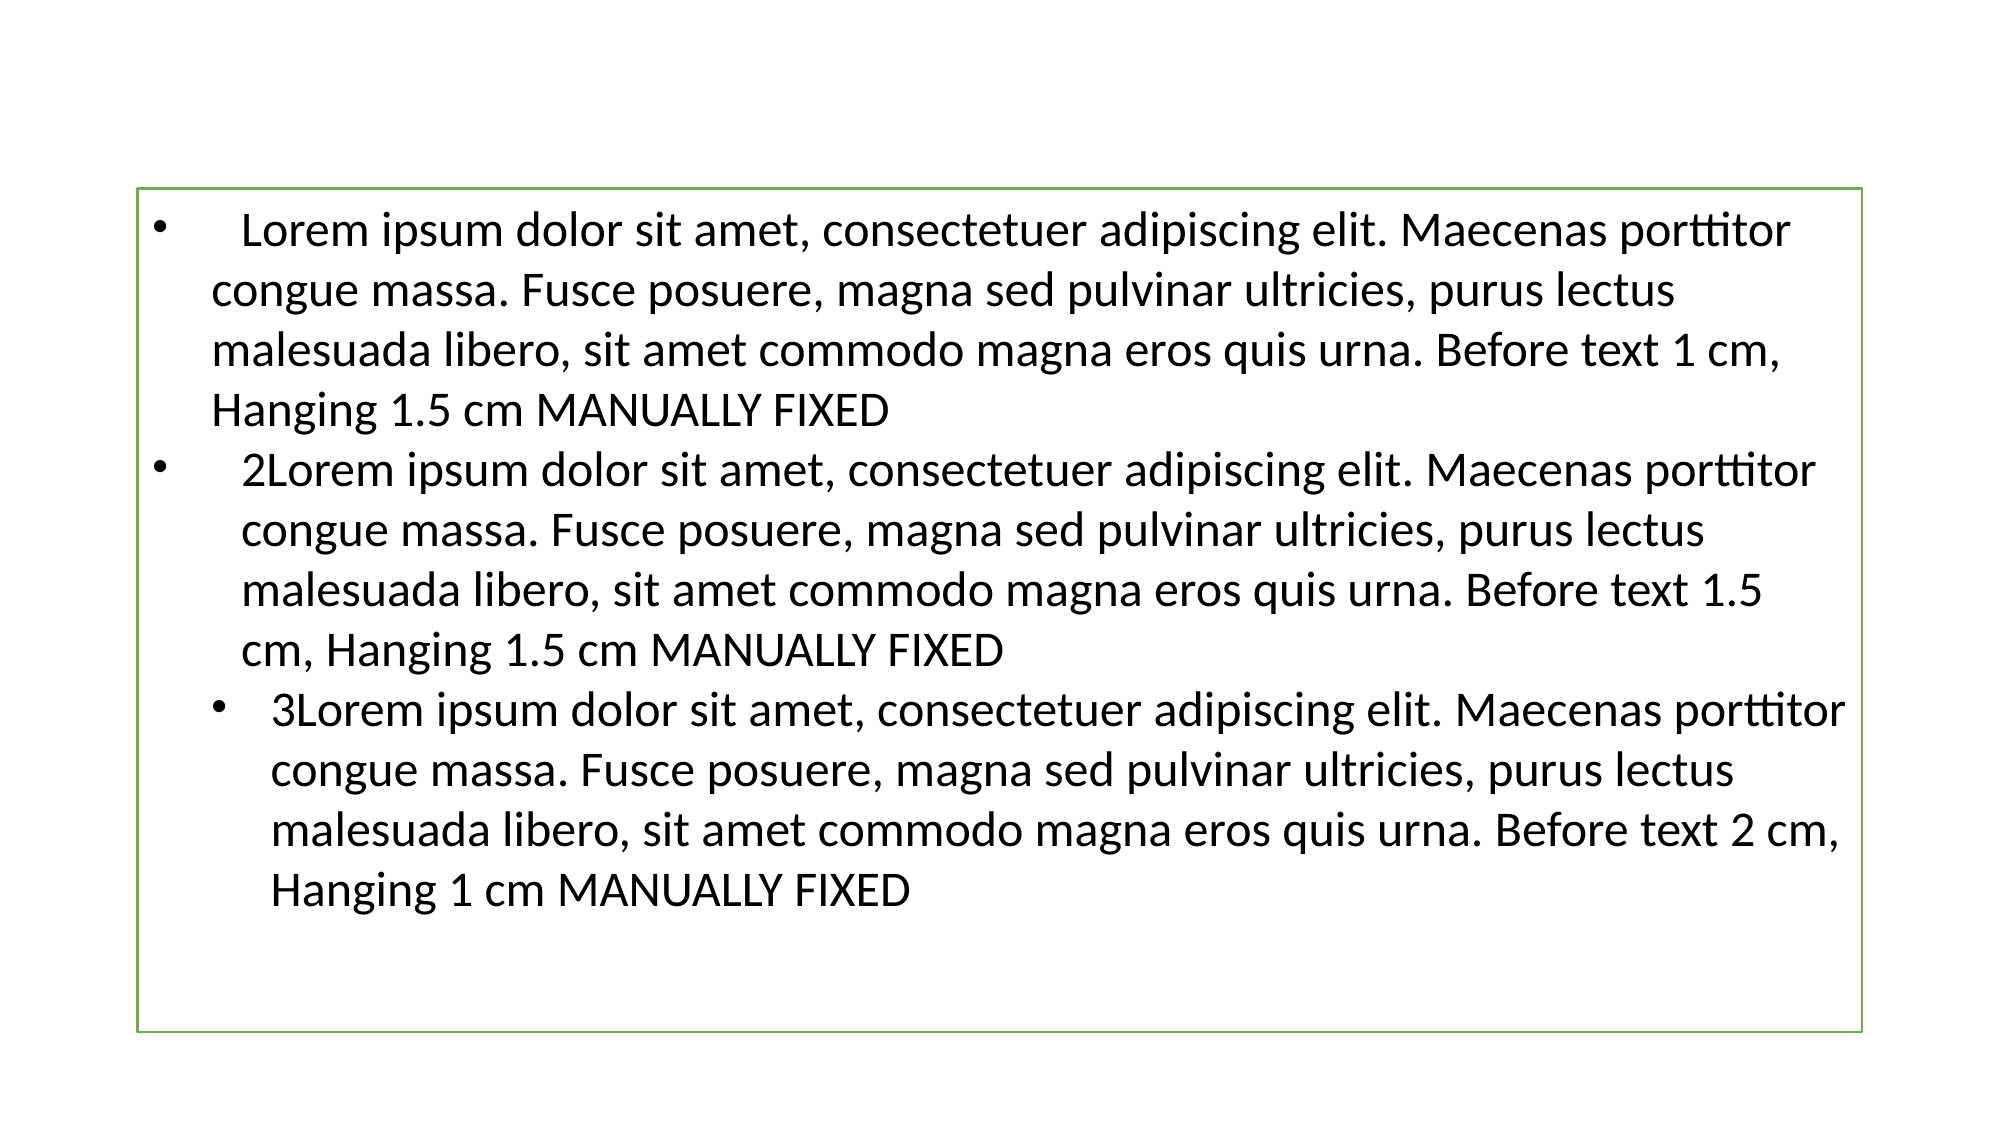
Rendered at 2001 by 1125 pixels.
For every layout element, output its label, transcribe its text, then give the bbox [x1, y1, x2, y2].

list Lorem ipsum dolor sit amet, consectetuer adipiscing elit. Maecenas porttitor congue massa. Fusce posuere, magna sed pulvinar ultricies, purus lectus malesuada libero, sit amet commodo magna eros quis urna. Before text 1 cm, Hanging 1.5 cm MANUALLY FIXED 2Lorem ipsum dolor sit amet, consectetuer adipiscing elit. Maecenas porttitor congue massa. Fusce posuere, magna sed pulvinar ultricies, purus lectus malesuada libero, sit amet commodo magna eros quis urna. Before text 1.5 cm, Hanging 1.5 cm MANUALLY FIXED 3Lorem ipsum dolor sit amet, consectetuer adipiscing elit. Maecenas porttitor congue massa. Fusce posuere, magna sed pulvinar ultricies, purus lectus malesuada libero, sit amet commodo magna eros quis urna. Before text 2 cm, Hanging 1 cm MANUALLY FIXED [137, 188, 1863, 1032]
